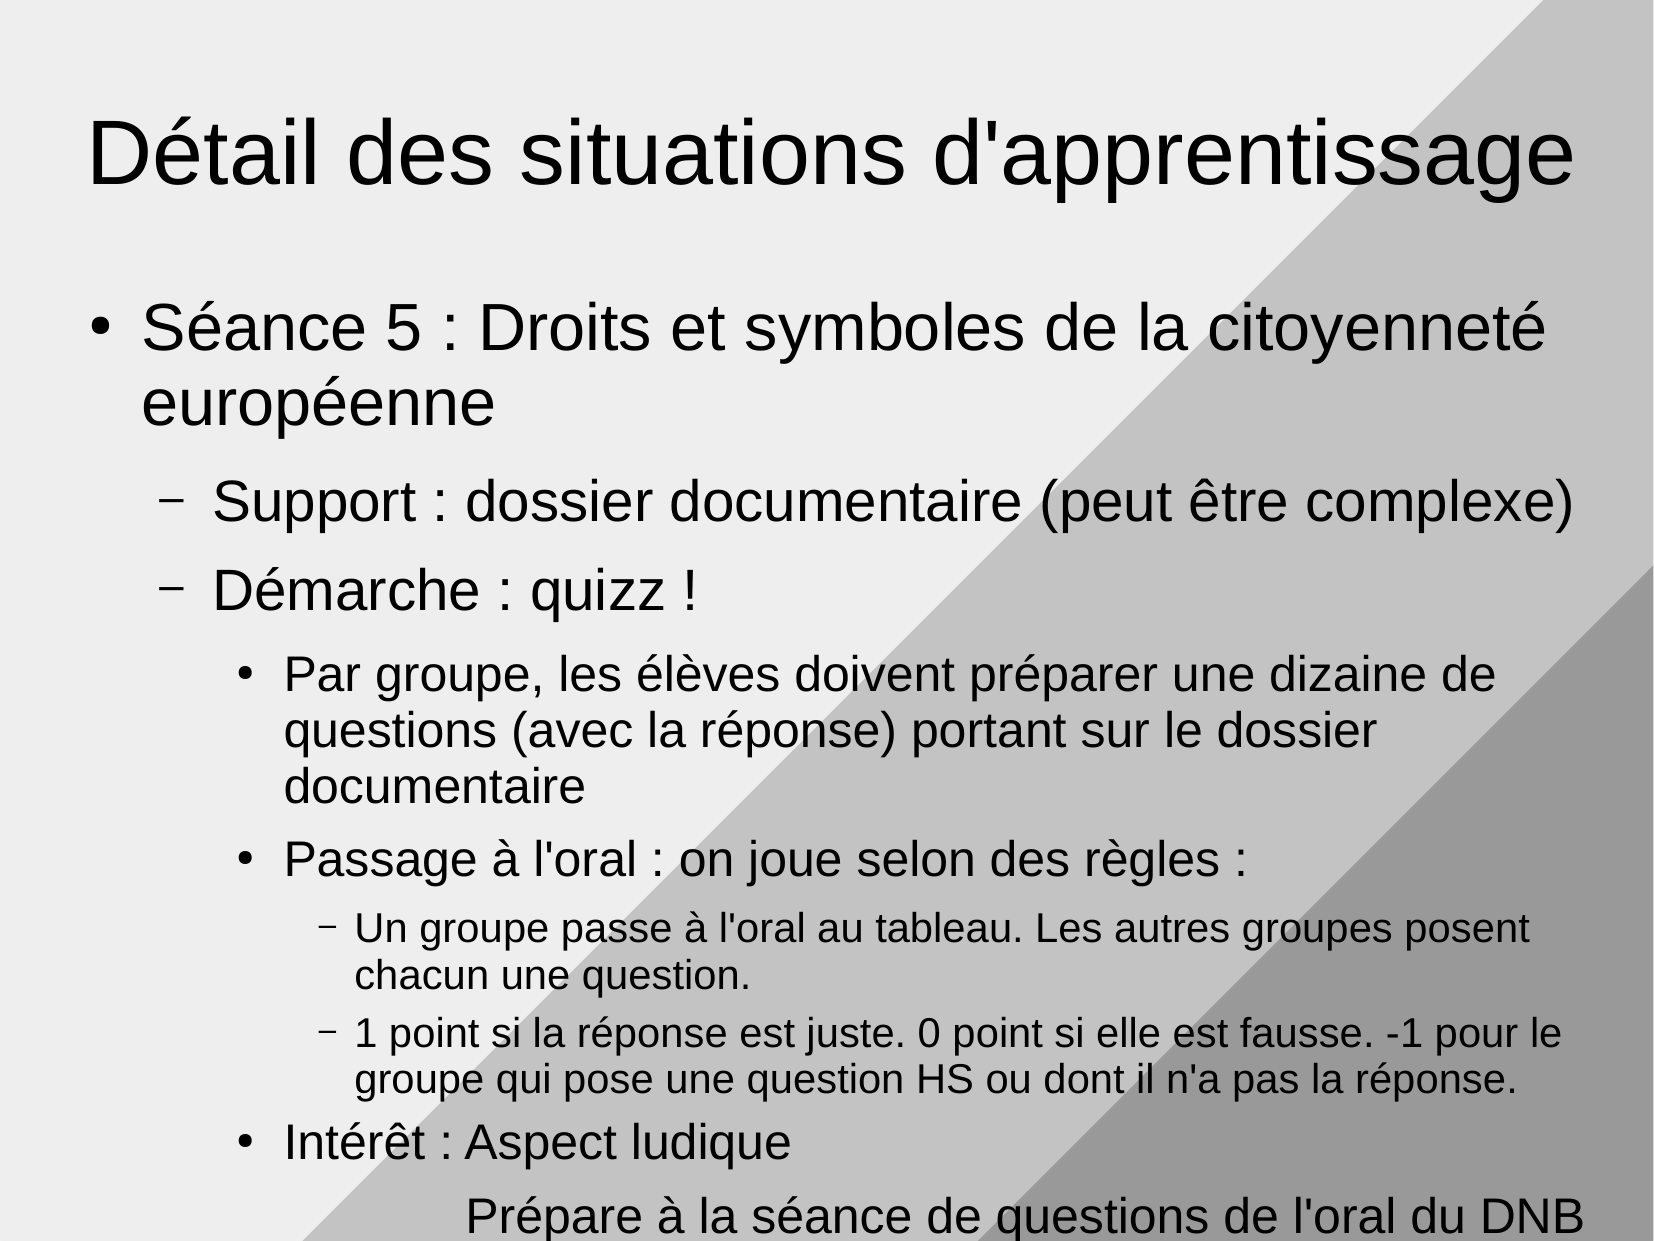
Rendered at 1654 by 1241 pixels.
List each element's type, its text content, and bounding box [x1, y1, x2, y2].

list Séance 5 : Droits et symboles de la citoyenneté européenne Support : dossier documentaire (peut être complexe) Démarche : quizz ! Par groupe, les élèves doivent préparer une dizaine de questions (avec la réponse) portant sur le dossier documentaire Passage à l'oral : on joue selon des règles : Un groupe passe à l'oral au tableau. Les autres groupes posent chacun une question. 1 point si la réponse est juste. 0 point si elle est fausse. -1 pour le groupe qui pose une question HS ou dont il n'a pas la réponse. Intérêt : Aspect ludique Prépare à la séance de questions de l'oral du DNB [70, 290, 1595, 1241]
title Détail des situations d'apprentissage [82, 49, 1583, 257]
